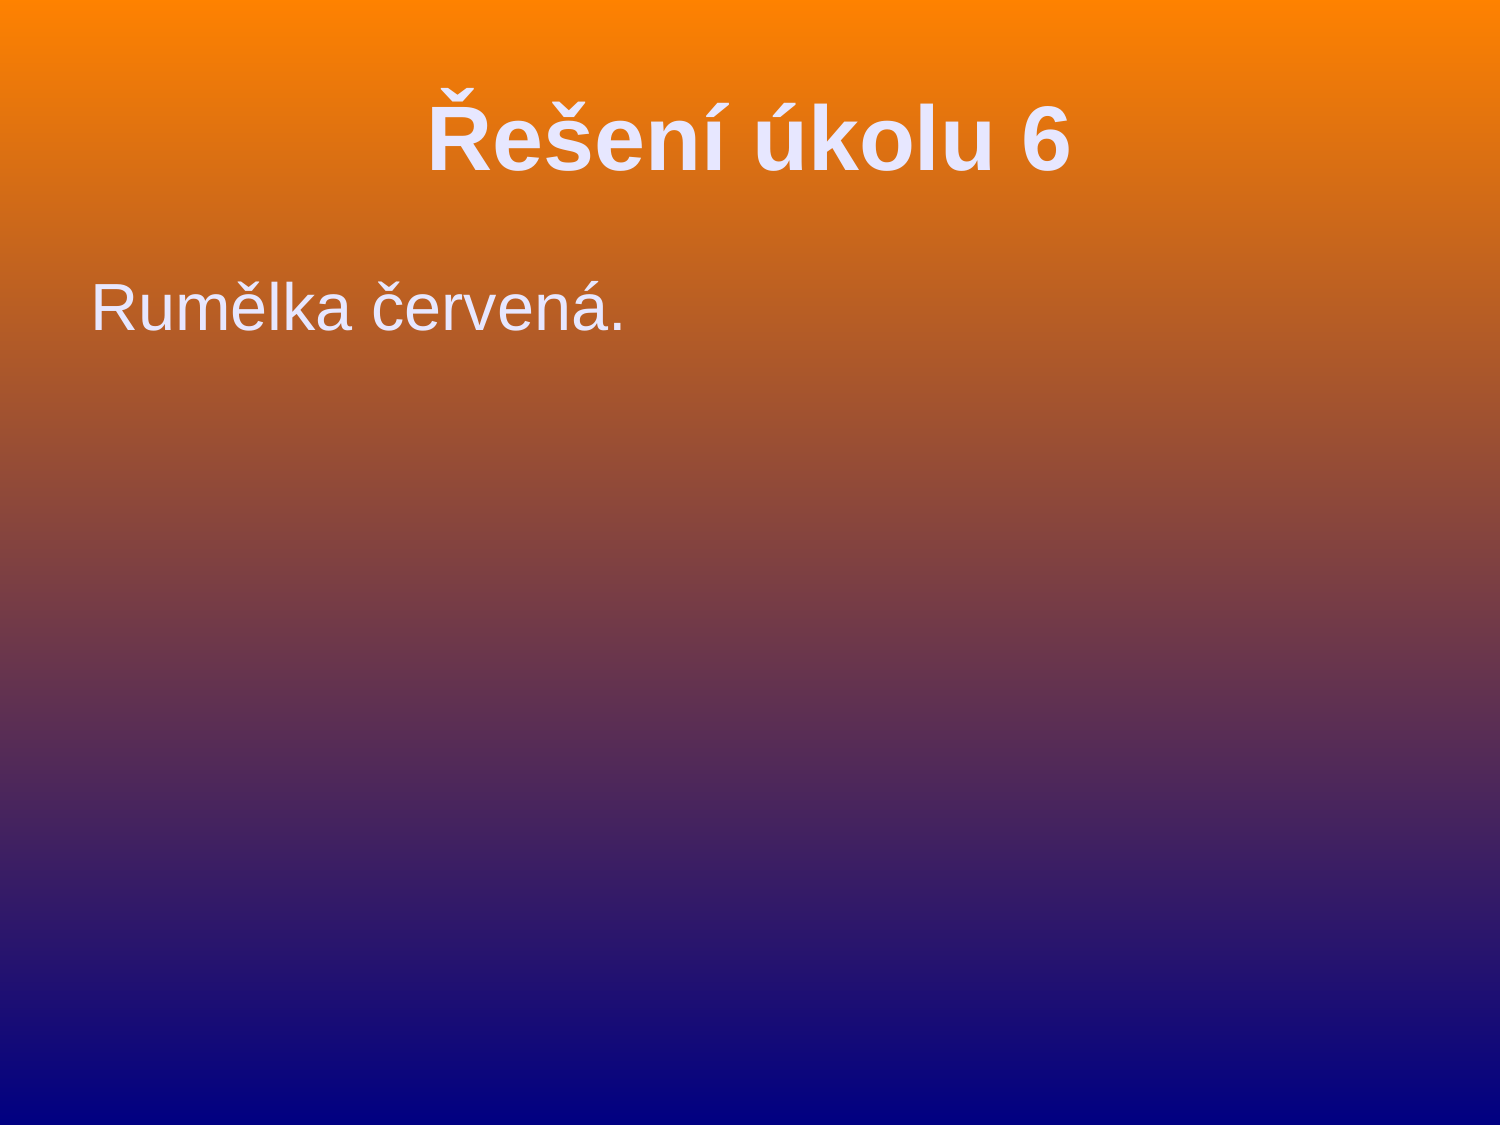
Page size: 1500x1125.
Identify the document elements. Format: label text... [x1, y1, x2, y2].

title Řešení úkolu 6 [75, 45, 1426, 233]
list Rumělka červená. [75, 262, 1426, 398]
